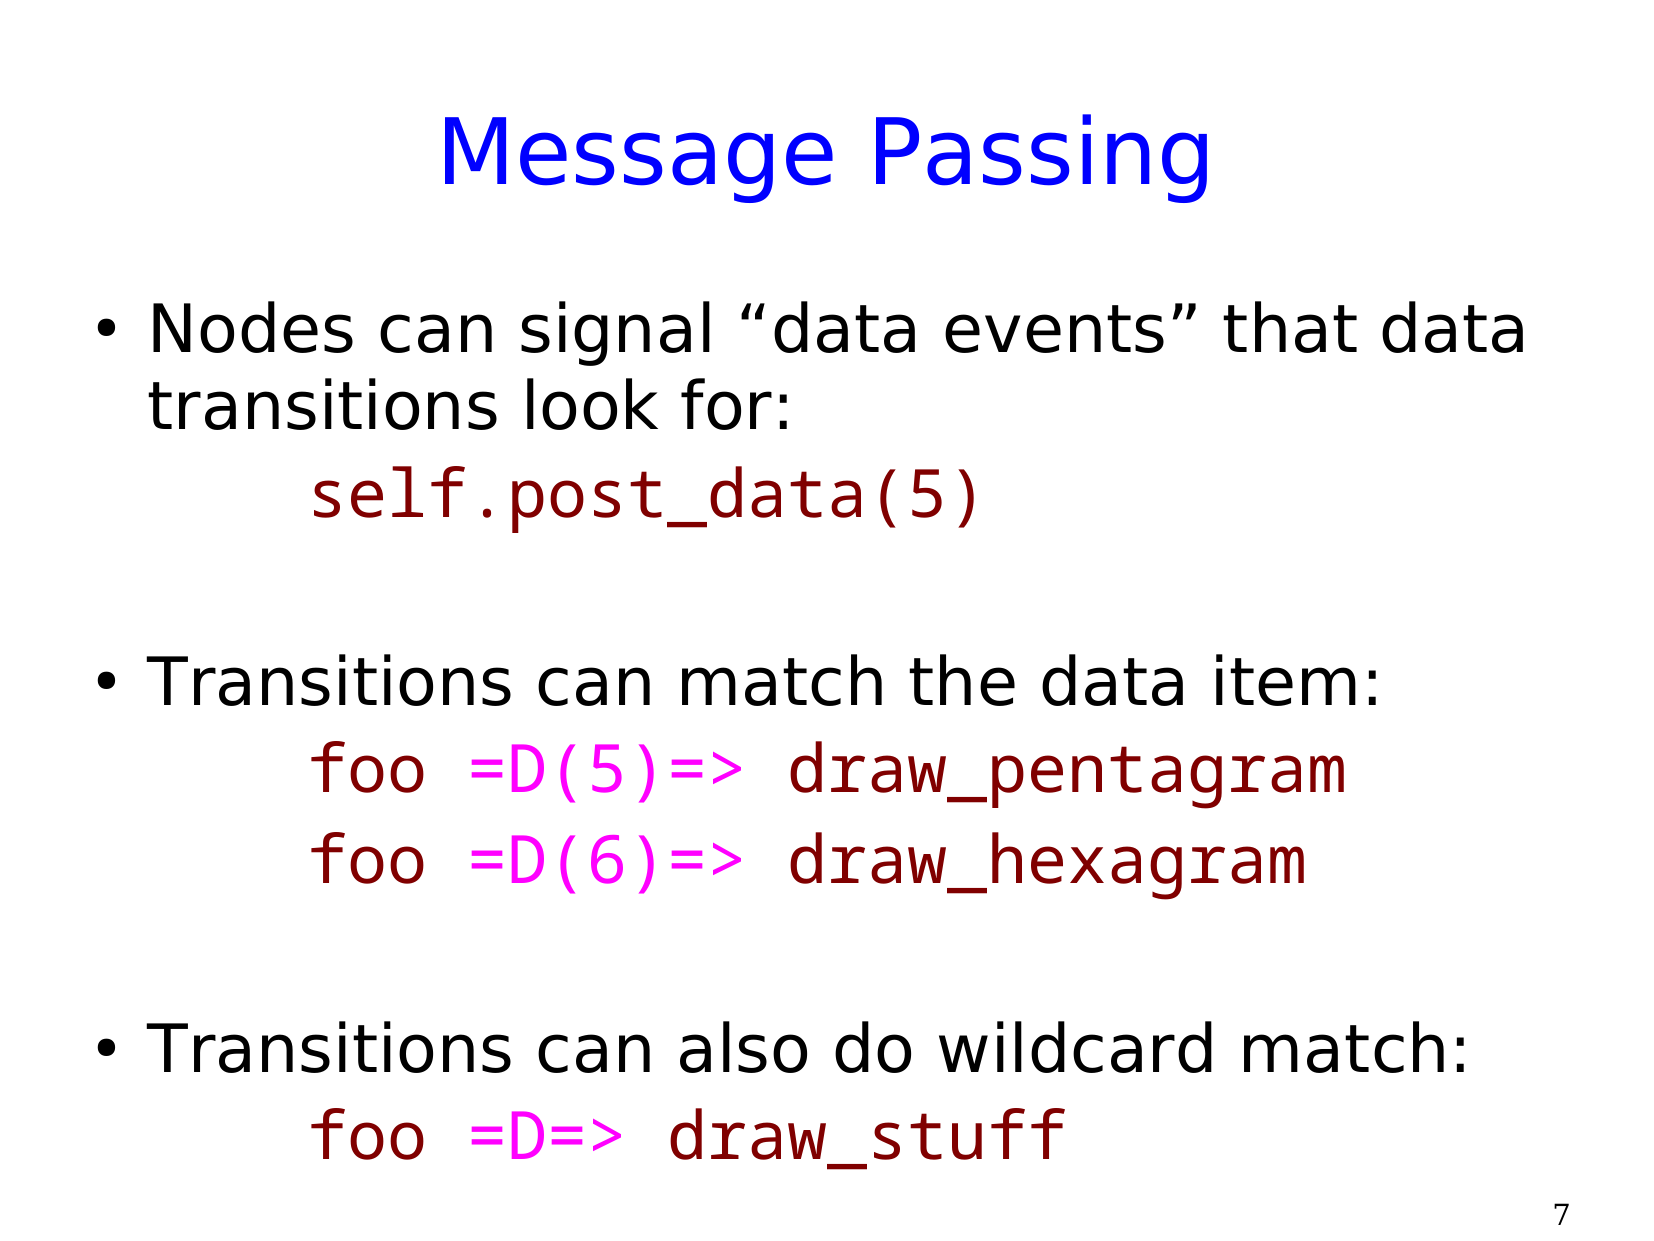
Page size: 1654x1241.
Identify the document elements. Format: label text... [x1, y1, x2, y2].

list Nodes can signal “data events” that data transitions look for: self.post_data(5) Transitions can match the data item: foo =D(5)=> draw_pentagram foo =D(6)=> draw_hexagram Transitions can also do wildcard match: foo =D=> draw_stuff [76, 290, 1565, 1128]
title Message Passing [82, 49, 1571, 257]
